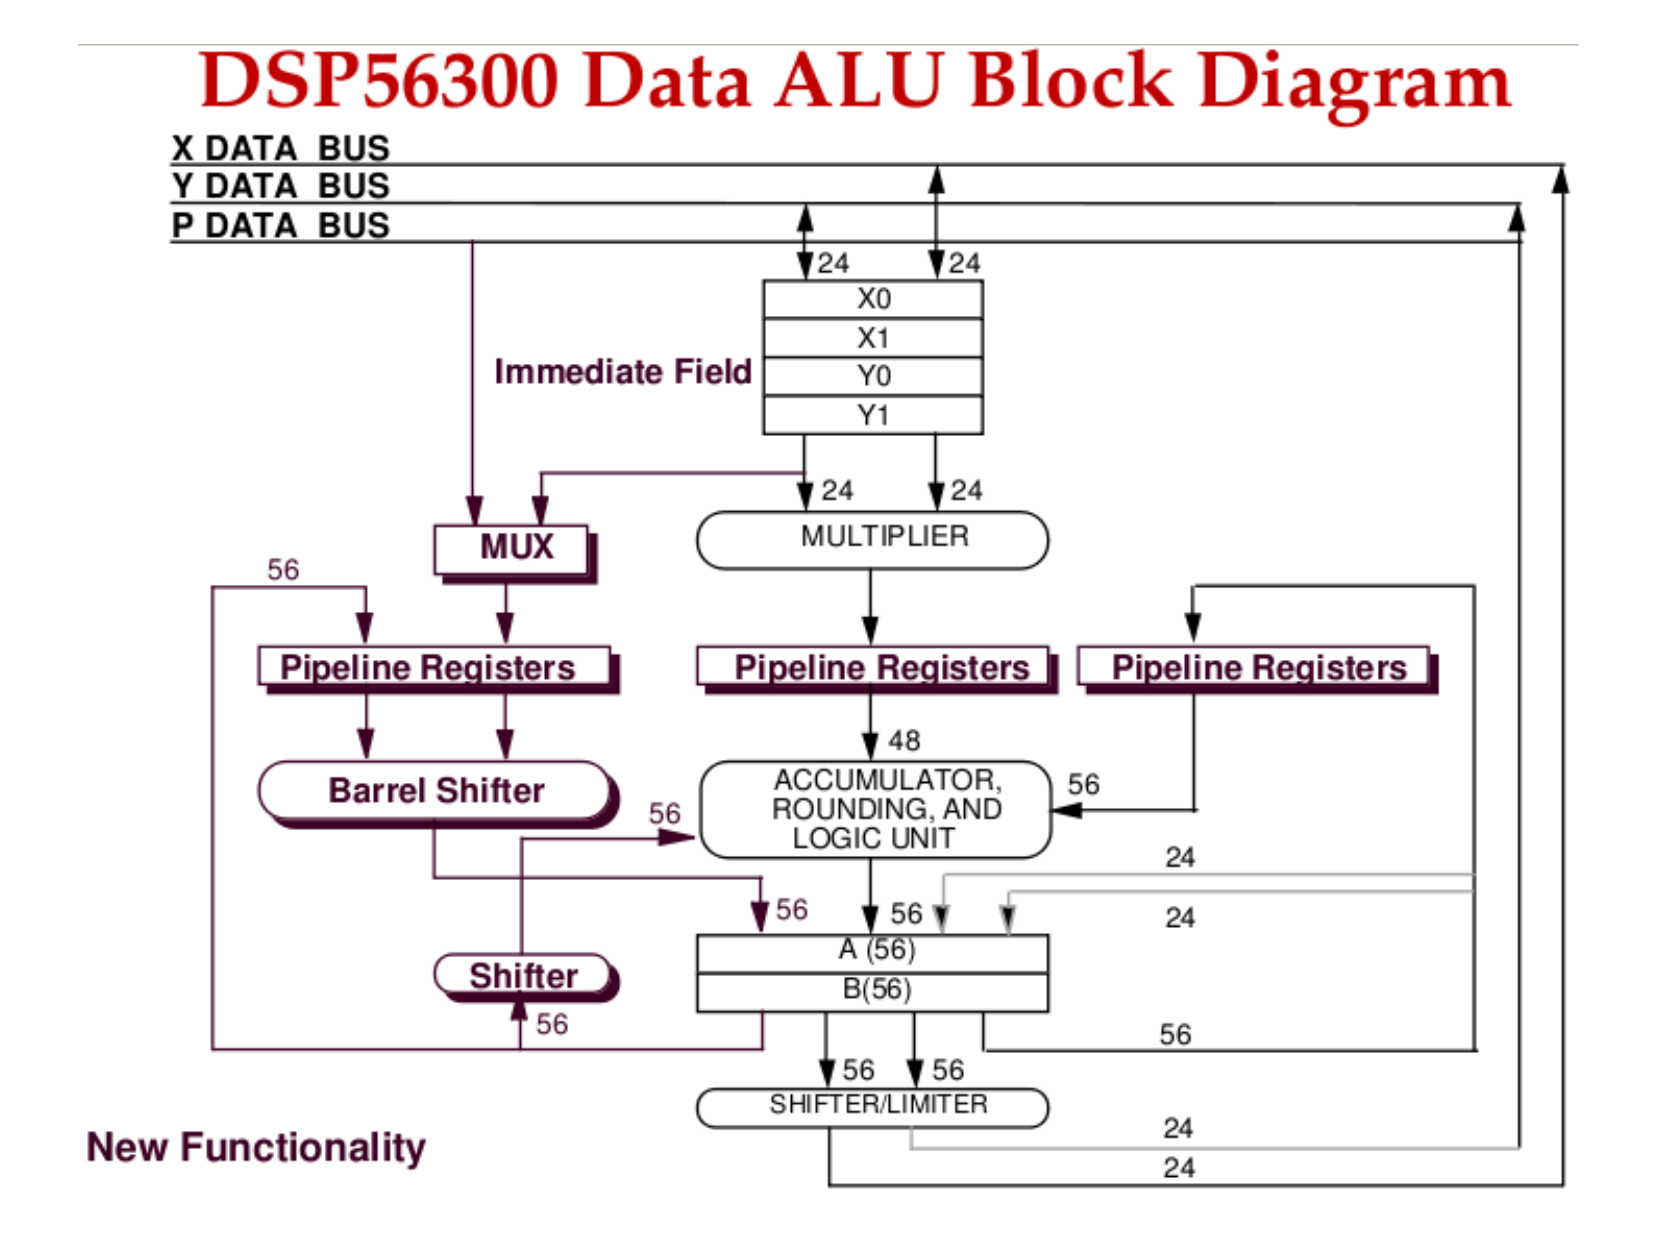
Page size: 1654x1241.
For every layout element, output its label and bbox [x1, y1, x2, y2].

picture [78, 44, 1579, 1201]
